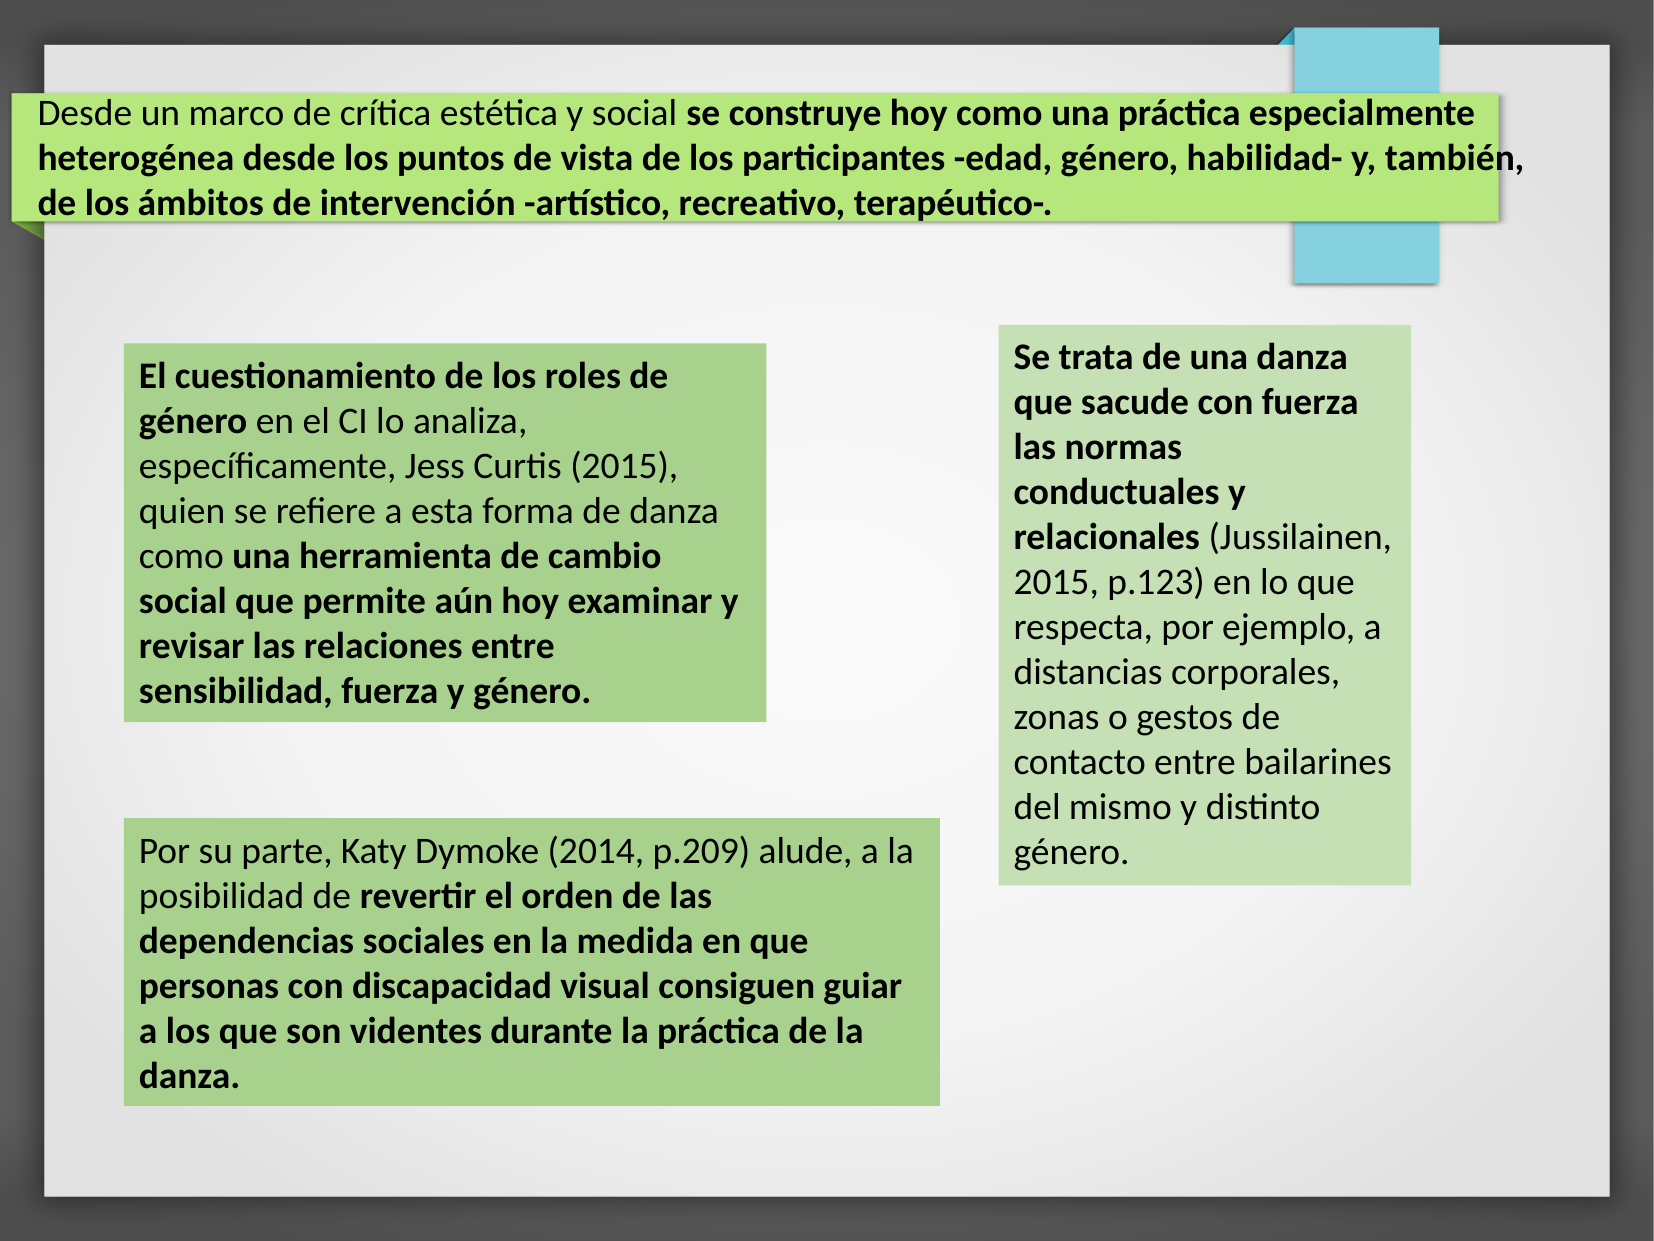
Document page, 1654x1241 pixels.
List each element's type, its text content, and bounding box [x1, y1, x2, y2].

text_box Se trata de una danza que sacude con fuerza las normas conductuales y relacionales (Jussilainen, 2015, p.123) en lo que respecta, por ejemplo, a distancias corporales, zonas o gestos de contacto entre bailarines del mismo y distinto género. [998, 324, 1412, 886]
text_box Desde un marco de crítica estética y social se construye hoy como una práctica especialmente heterogénea desde los puntos de vista de los participantes -edad, género, habilidad- y, también, de los ámbitos de intervención -artístico, recreativo, terapéutico-. [22, 80, 1551, 232]
text_box Por su parte, Katy Dymoke (2014, p.209) alude, a la posibilidad de revertir el orden de las dependencias sociales en la medida en que personas con discapacidad visual consiguen guiar a los que son videntes durante la práctica de la danza. [123, 818, 940, 1106]
text_box El cuestionamiento de los roles de género en el CI lo analiza, específicamente, Jess Curtis (2015), quien se refiere a esta forma de danza como una herramienta de cambio social que permite aún hoy examinar y revisar las relaciones entre sensibilidad, fuerza y género. [123, 343, 767, 723]
